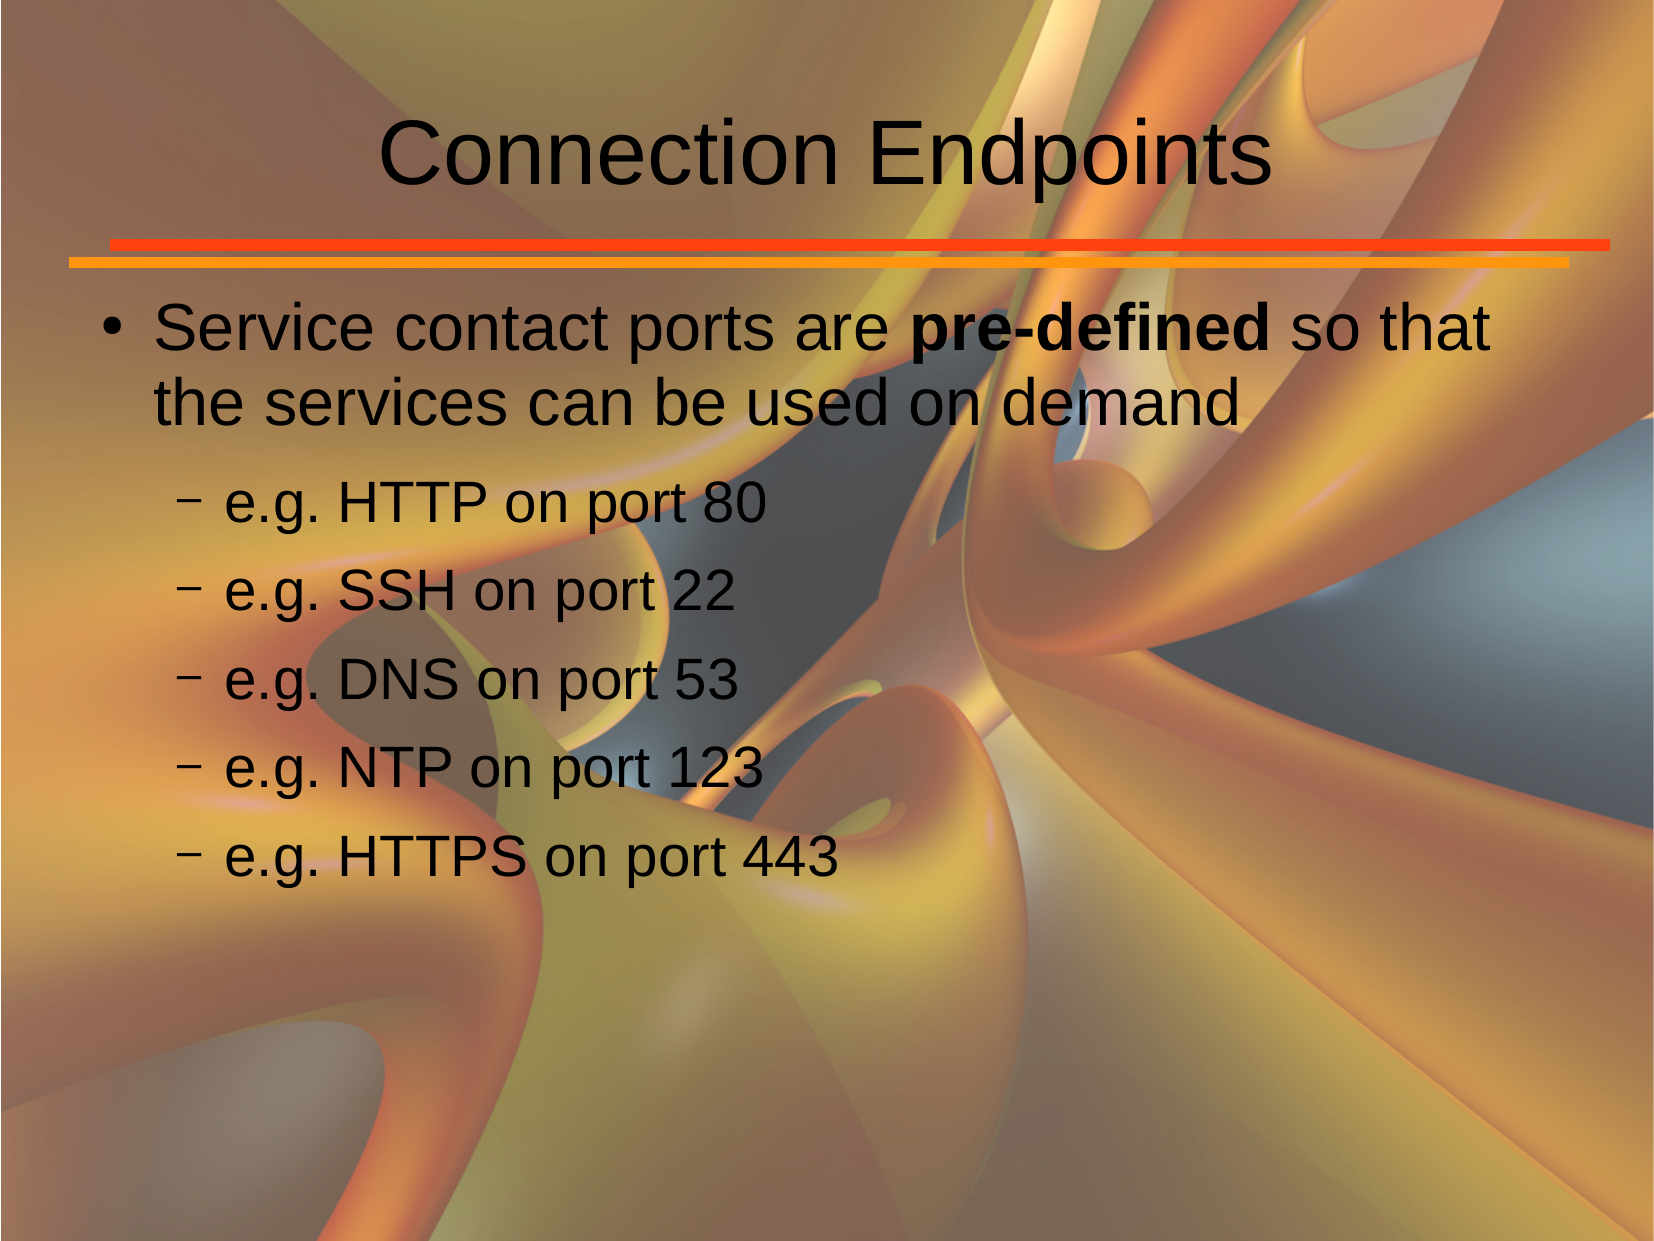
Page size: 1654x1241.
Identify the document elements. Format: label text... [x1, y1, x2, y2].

list Service contact ports are pre-defined so that the services can be used on demand e.g. HTTP on port 80 e.g. SSH on port 22 e.g. DNS on port 53 e.g. NTP on port 123 e.g. HTTPS on port 443 [82, 290, 1571, 1094]
title Connection Endpoints [82, 56, 1571, 250]
